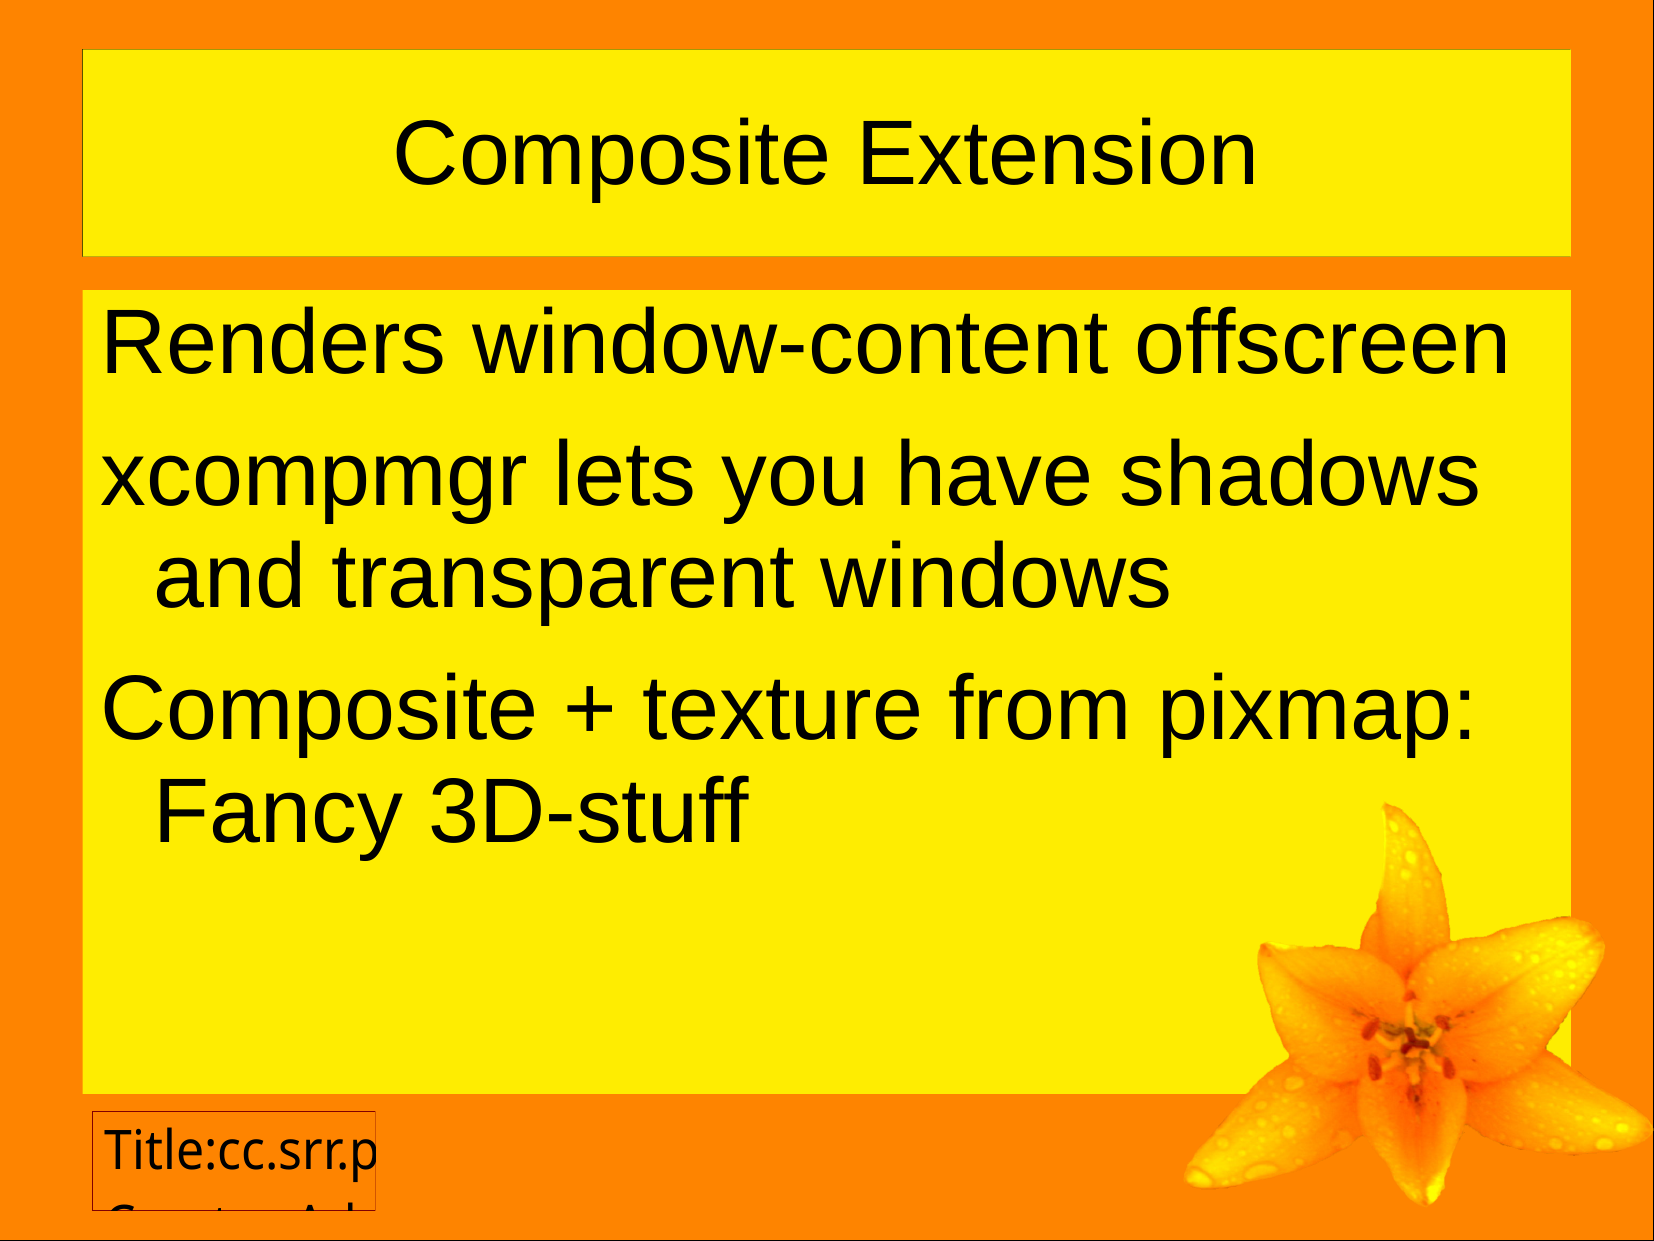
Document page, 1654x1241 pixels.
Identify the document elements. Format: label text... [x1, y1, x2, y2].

text_box [0, 0, 1654, 1241]
picture [1181, 767, 1654, 1241]
picture [88, 1108, 376, 1211]
list Renders window-content offscreen xcompmgr lets you have shadows and transparent windows Composite + texture from pixmap: Fancy 3D-stuff [82, 290, 1571, 1094]
title Composite Extension [82, 49, 1571, 257]
